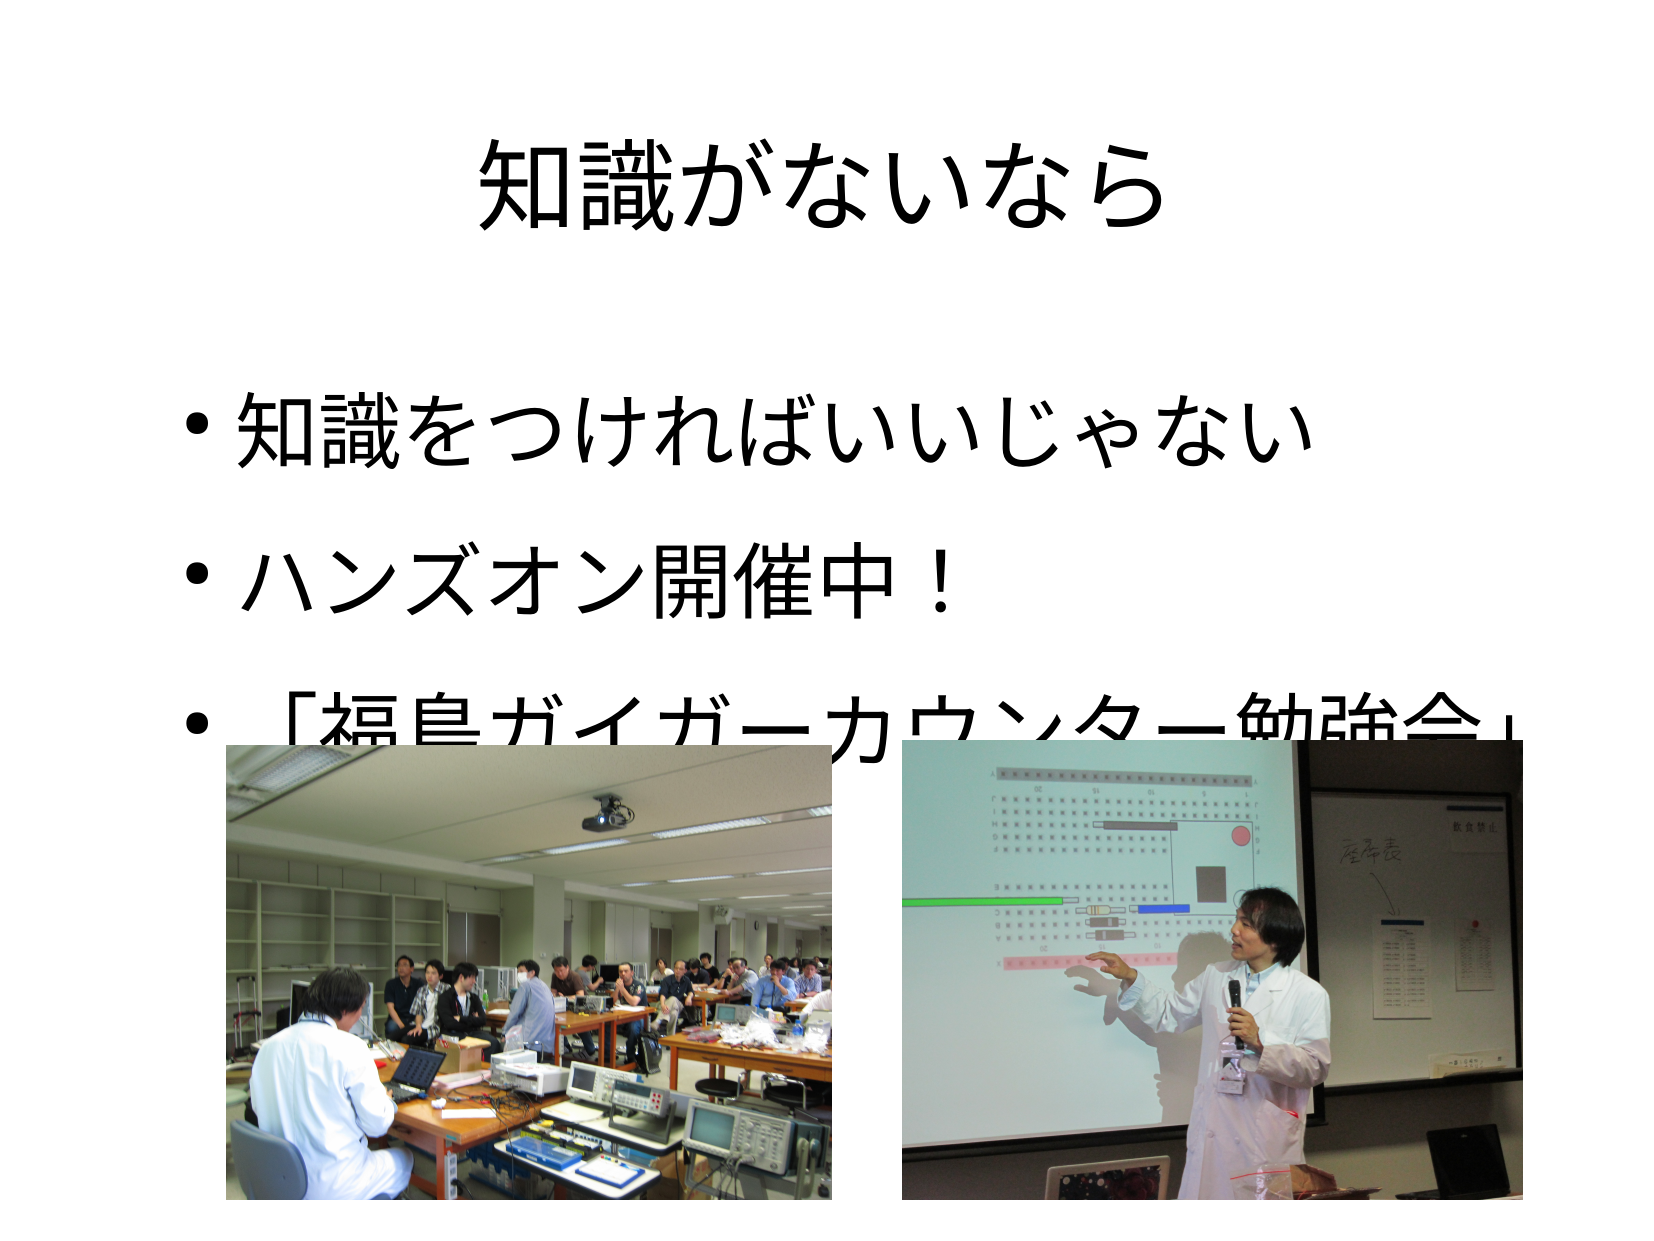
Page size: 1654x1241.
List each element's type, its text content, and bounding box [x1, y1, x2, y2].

list 知識をつければいいじゃない ハンズオン開催中！ 「福島ガイガーカウンター勉強会」 [164, 365, 1571, 1184]
picture [902, 740, 1523, 1200]
title 知識がないなら [82, 49, 1571, 310]
picture [226, 745, 832, 1200]
